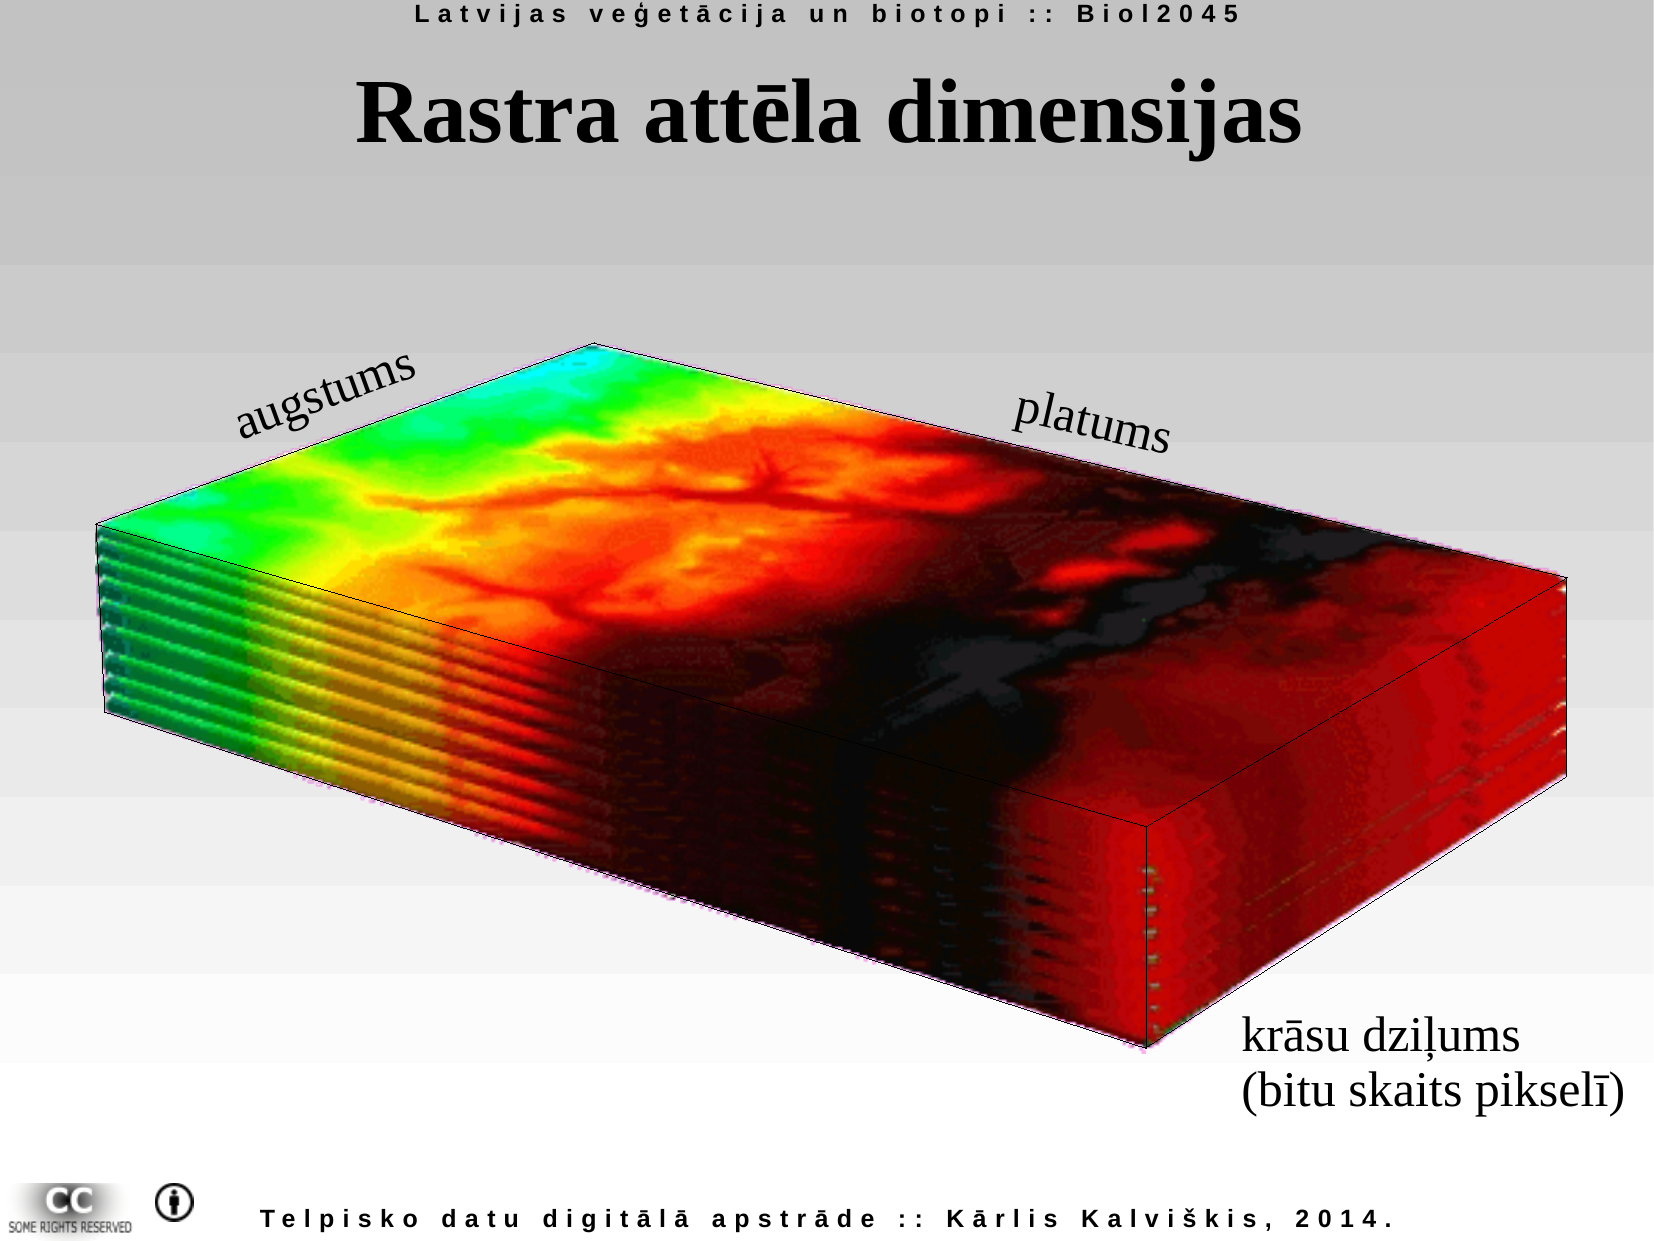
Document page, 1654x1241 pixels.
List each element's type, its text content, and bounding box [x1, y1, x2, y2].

title Rastra attēla dimensijas [34, 61, 1626, 296]
picture [0, 0, 1654, 1241]
text_box krāsu dziļums (bitu skaits pikselī) [1241, 1006, 1626, 1118]
text_box platums [1011, 376, 1179, 466]
text_box augstums [225, 333, 423, 451]
